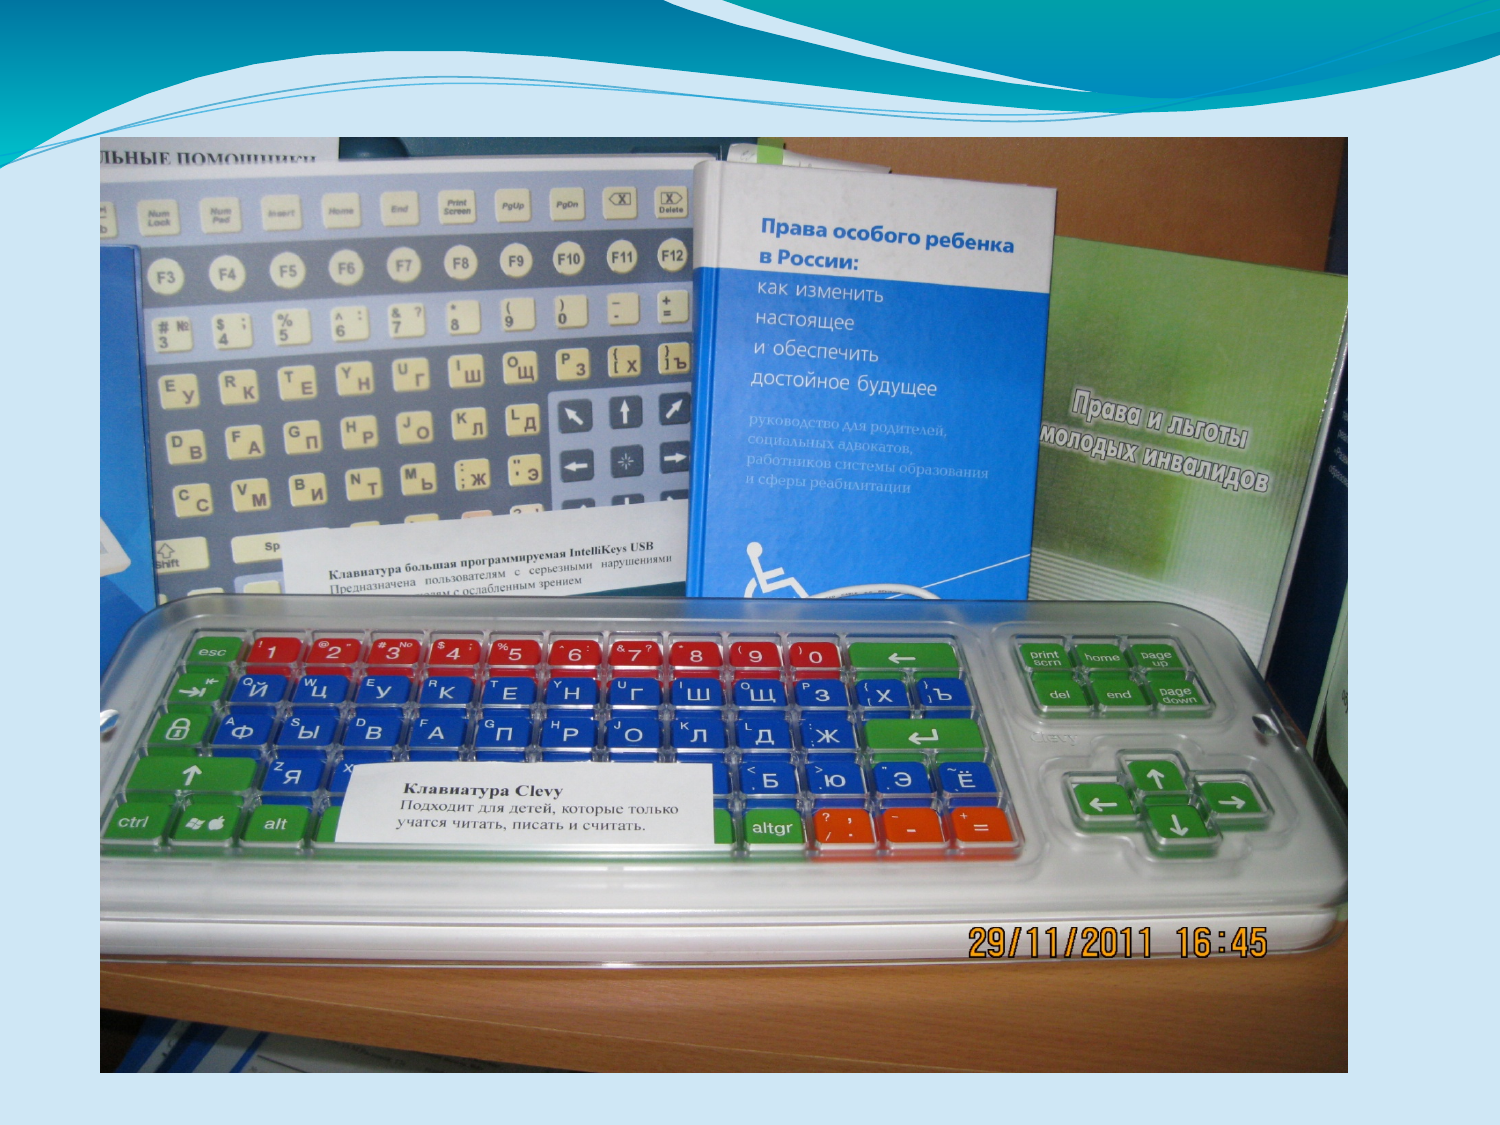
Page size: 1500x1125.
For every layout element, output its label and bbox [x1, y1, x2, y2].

picture [100, 137, 1348, 1073]
